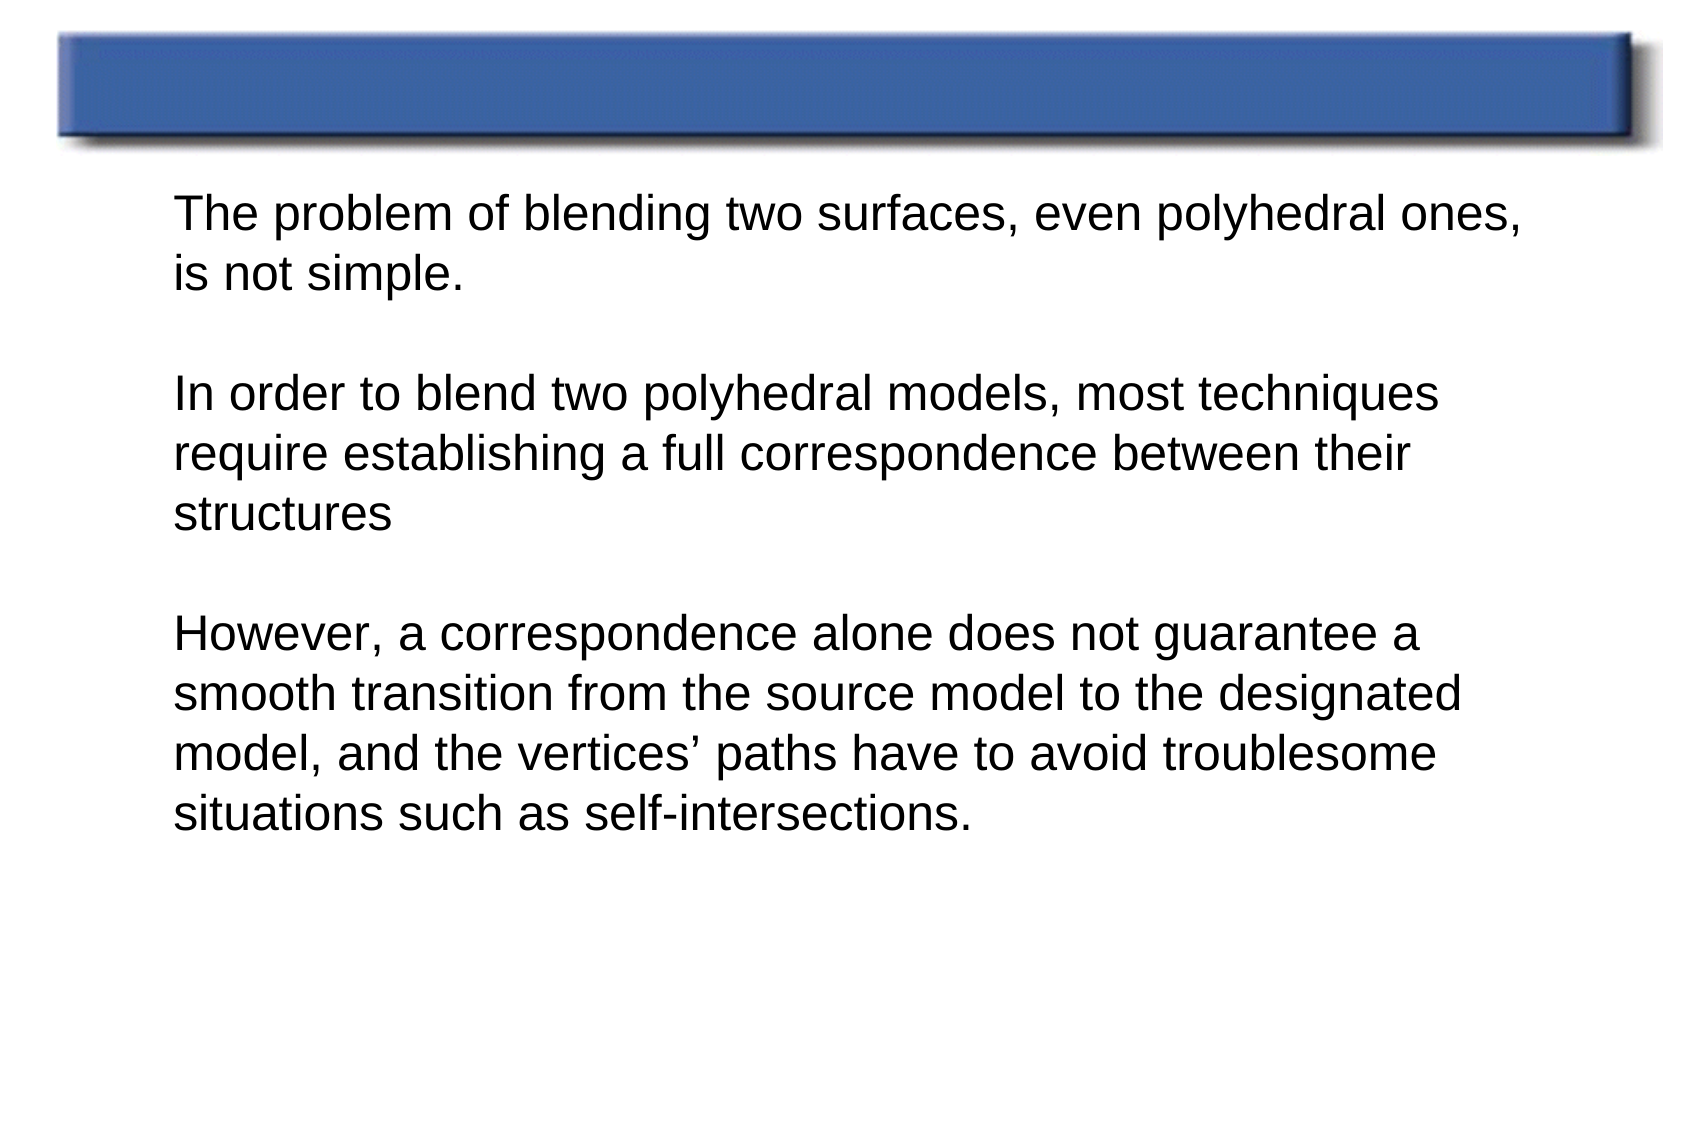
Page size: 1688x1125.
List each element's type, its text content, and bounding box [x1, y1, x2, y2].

picture [56, 29, 1663, 156]
text_box The problem of blending two surfaces, even polyhedral ones, is not simple. In order to blend two polyhedral models, most techniques require establishing a full correspondence between their structures However, a correspondence alone does not guarantee a smooth transition from the source model to the designated model, and the vertices’ paths have to avoid troublesome situations such as self-intersections. [158, 172, 1577, 849]
